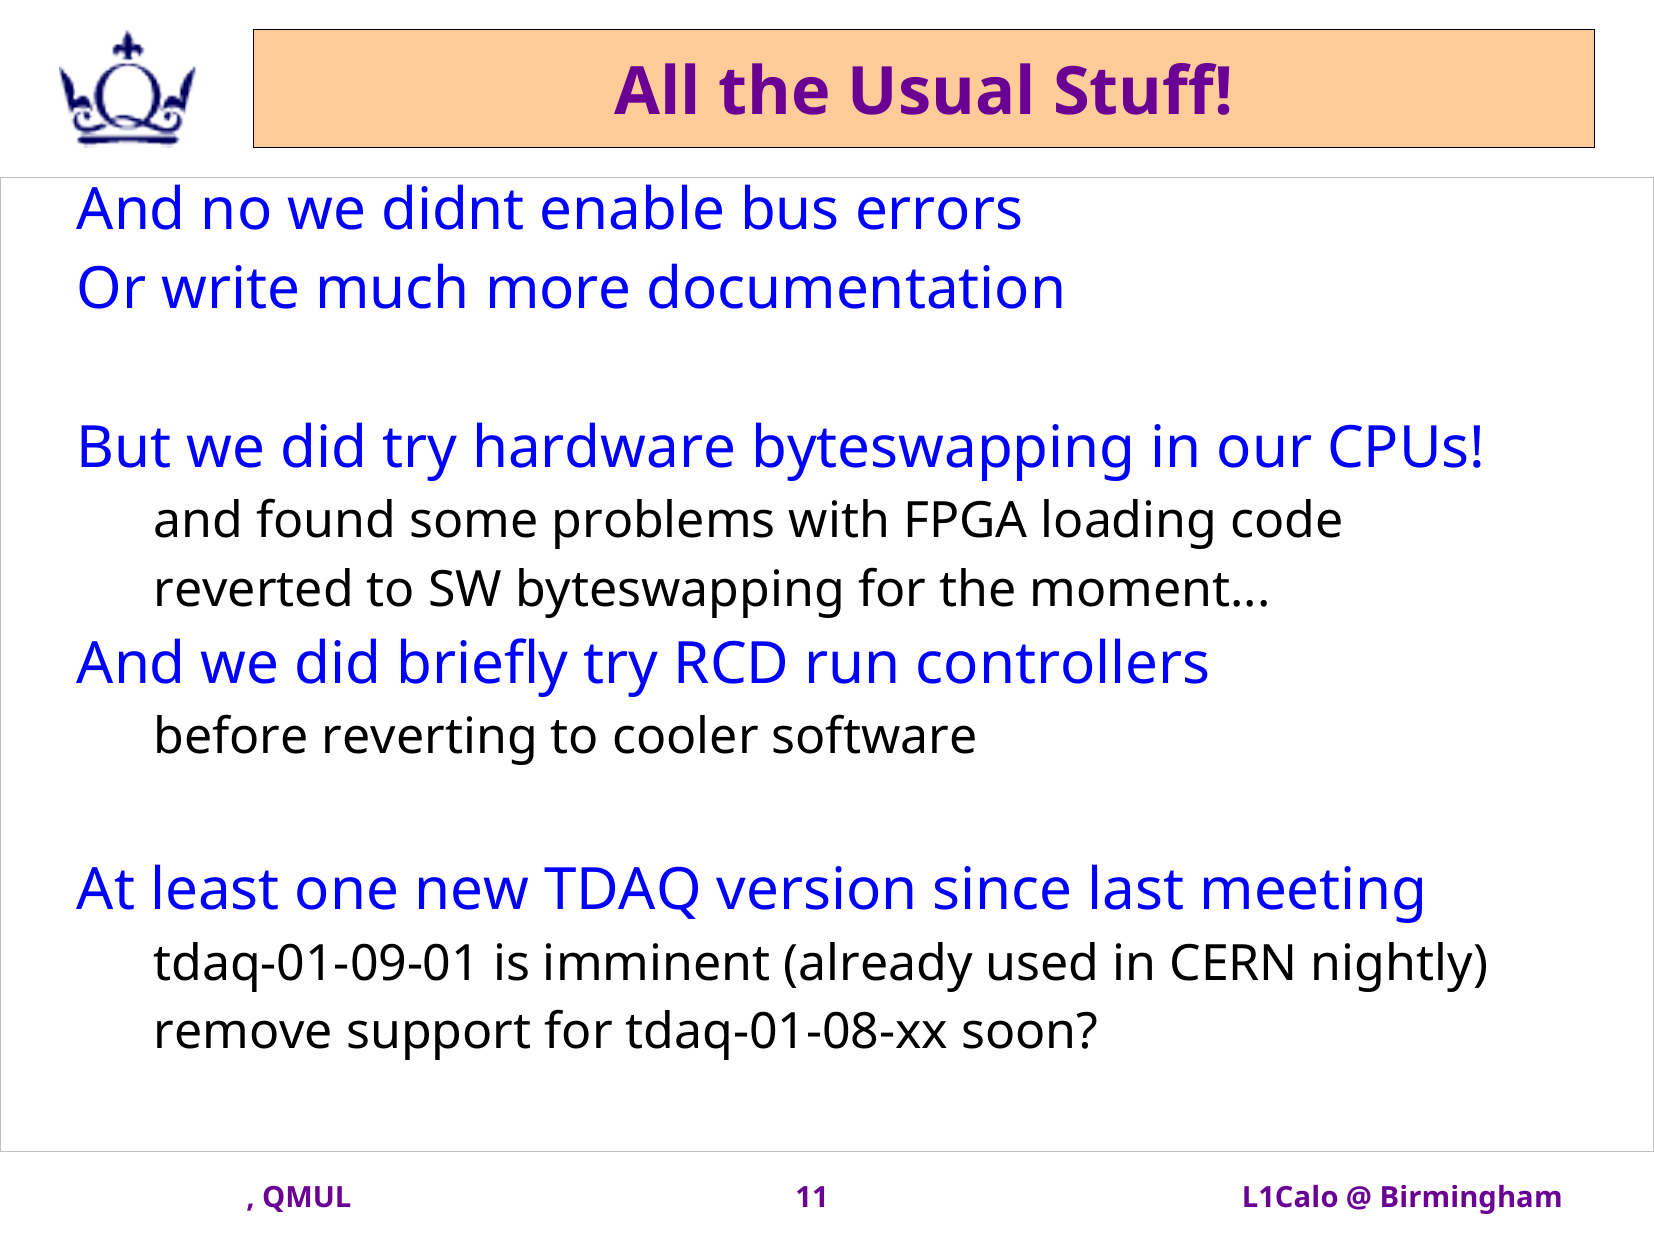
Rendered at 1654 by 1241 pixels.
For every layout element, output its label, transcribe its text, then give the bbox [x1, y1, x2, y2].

title All the Usual Stuff! [253, 29, 1595, 148]
picture [59, 29, 200, 148]
list And no we didnt enable bus errors Or write much more documentation But we did try hardware byteswapping in our CPUs! and found some problems with FPGA loading code reverted to SW byteswapping for the moment... And we did briefly try RCD run controllers before reverting to cooler software At least one new TDAQ version since last meeting tdaq-01-09-01 is imminent (already used in CERN nightly) remove support for tdaq-01-08-xx soon? [59, 167, 1603, 1135]
